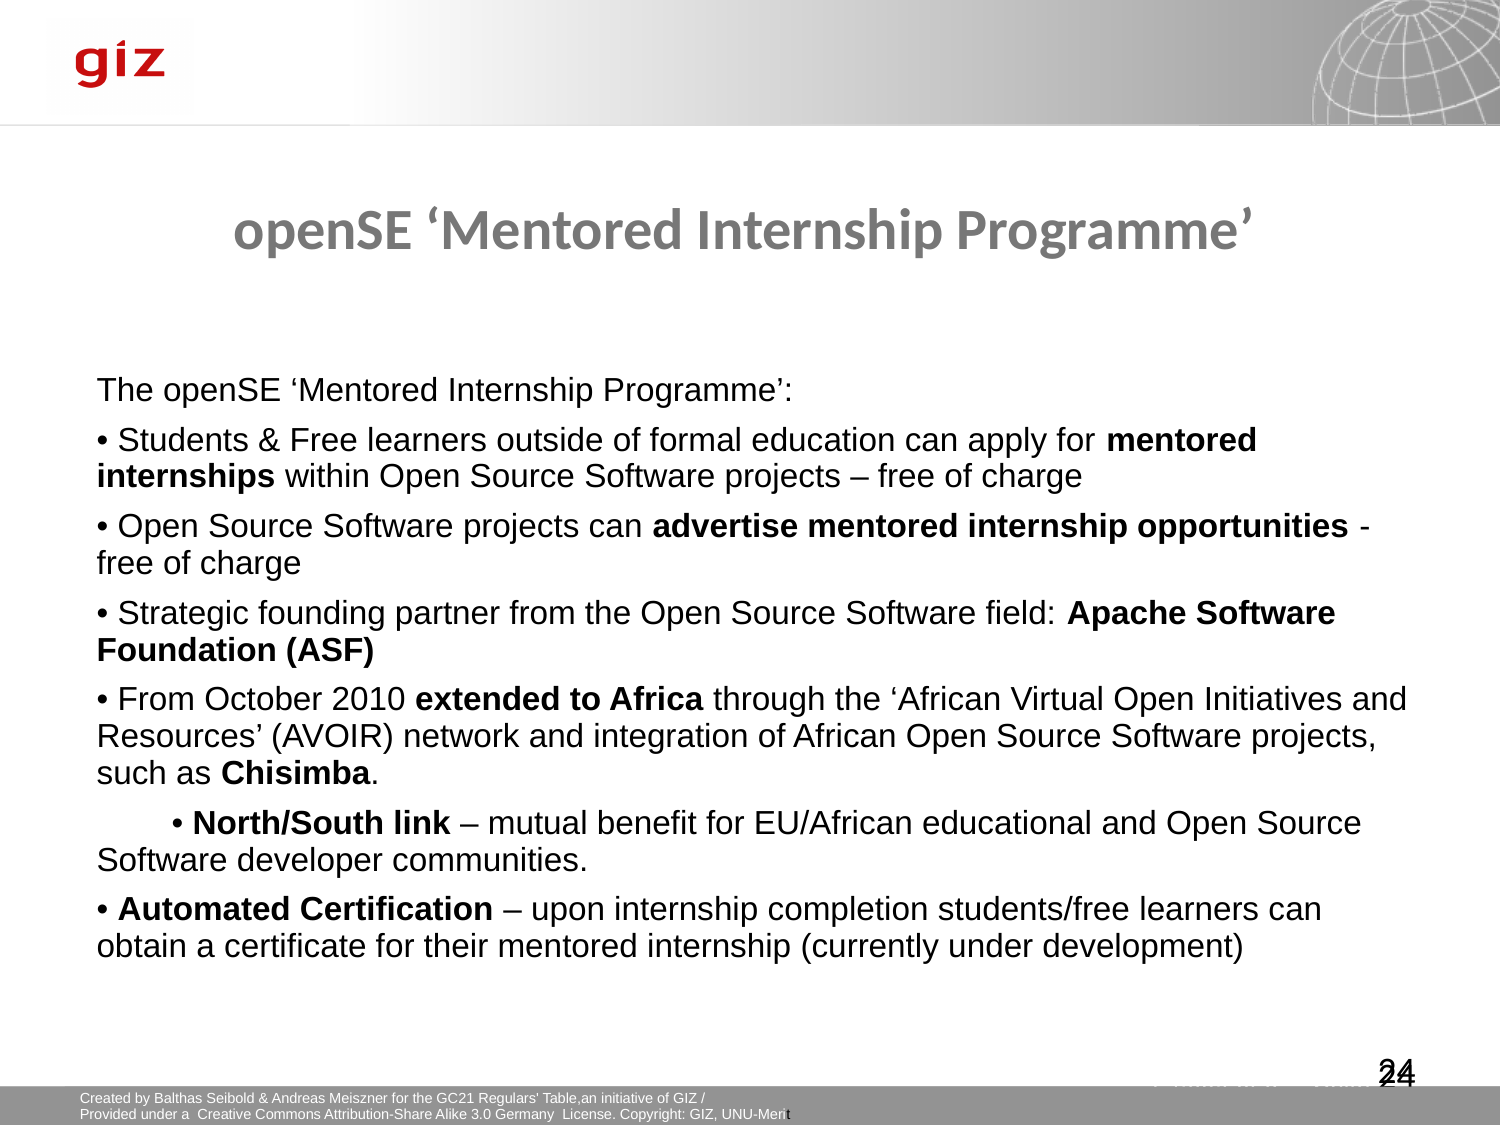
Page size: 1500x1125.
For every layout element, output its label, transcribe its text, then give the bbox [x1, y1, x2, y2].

text_box openSE ‘Mentored Internship Programme’ [53, 195, 1436, 303]
text_box The openSE ‘Mentored Internship Programme’: • Students & Free learners outside of formal education can apply for mentored internships within Open Source Software projects – free of charge • Open Source Software projects can advertise mentored internship opportunities - free of charge • Strategic founding partner from the Open Source Software field: Apache Software Foundation (ASF) • From October 2010 extended to Africa through the ‘African Virtual Open Initiatives and Resources’ (AVOIR) network and integration of African Open Source Software projects, such as Chisimba. • North/South link – mutual benefit for EU/African educational and Open Source Software developer communities. • Automated Certification – upon internship completion students/free learners can obtain a certificate for their mentored internship (currently under development) [81, 363, 1429, 973]
